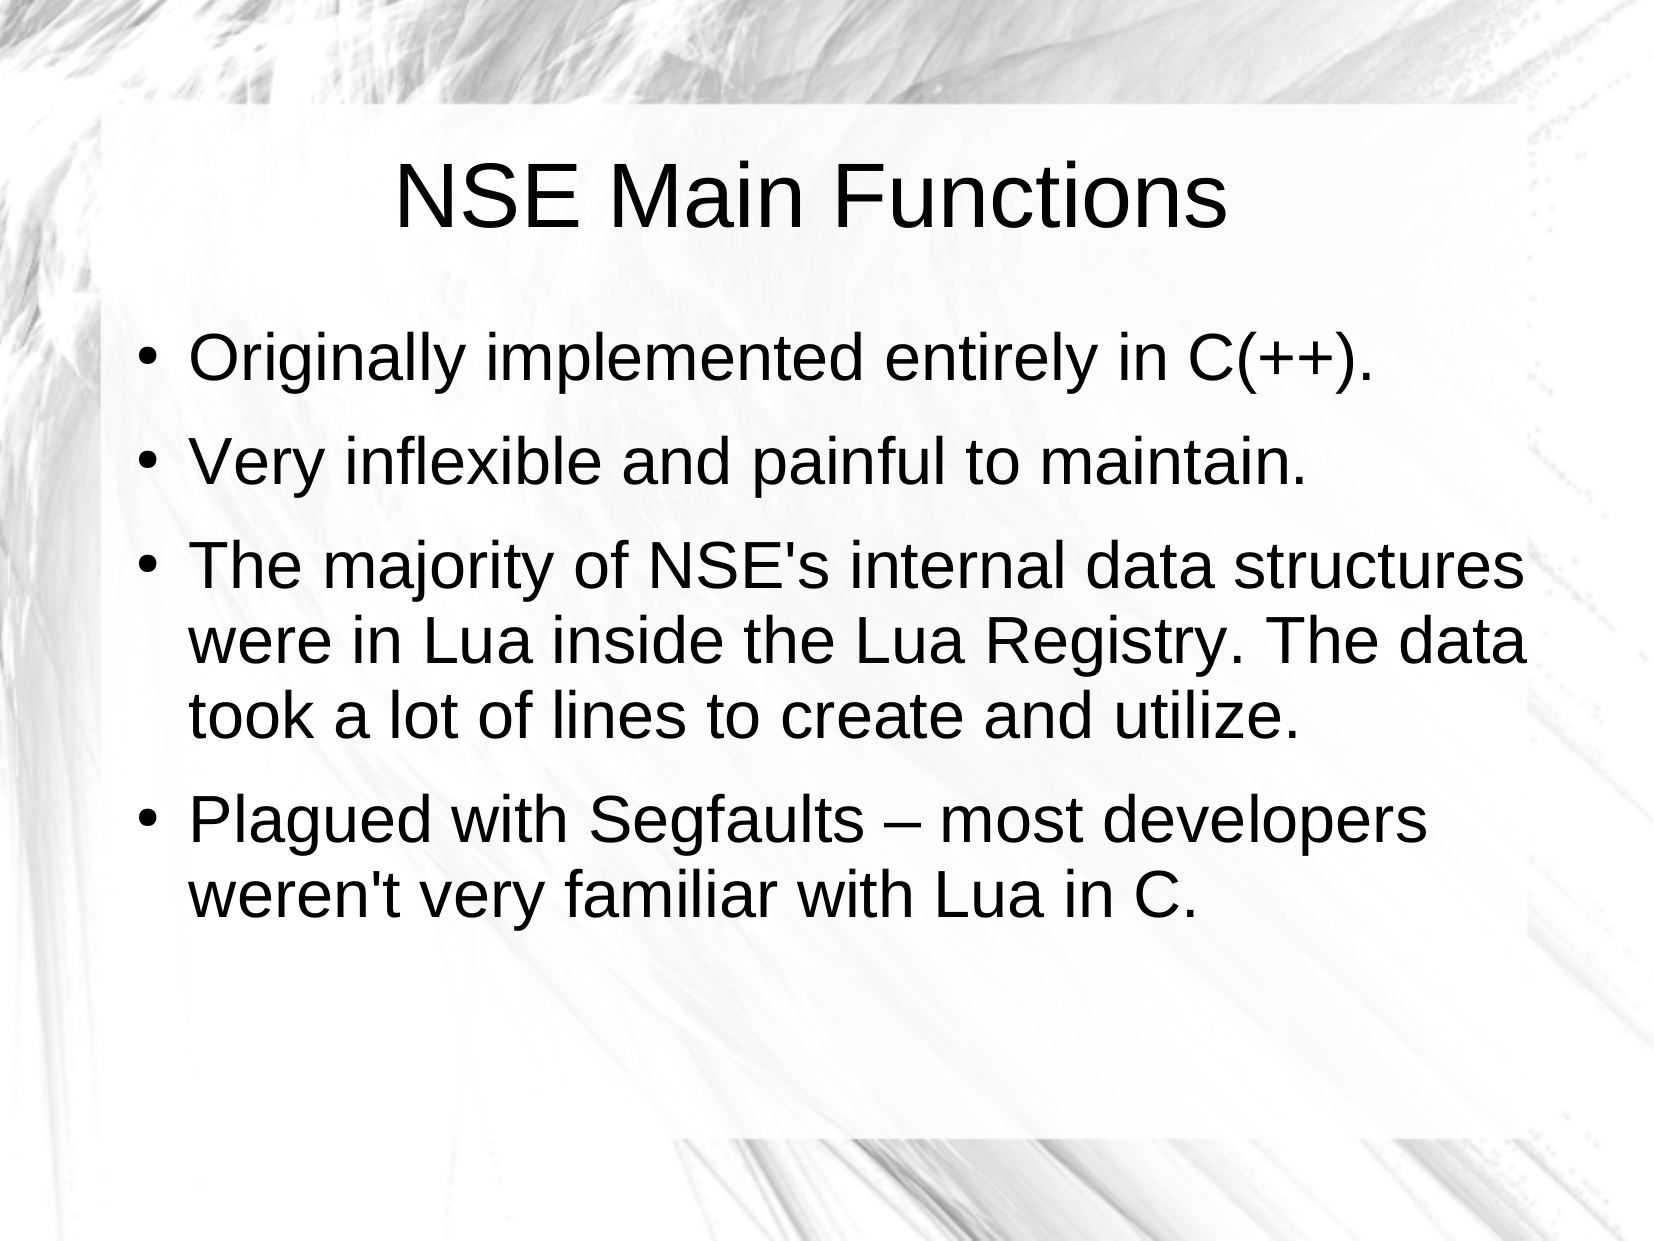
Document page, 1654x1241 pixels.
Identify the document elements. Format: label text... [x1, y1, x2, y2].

title NSE Main Functions [118, 119, 1506, 273]
list Originally implemented entirely in C(++). Very inflexible and painful to maintain. The majority of NSE's internal data structures were in Lua inside the Lua Registry. The data took a lot of lines to create and utilize. Plagued with Segfaults – most developers weren't very familiar with Lua in C. [118, 319, 1571, 1124]
picture [0, 0, 1654, 1241]
